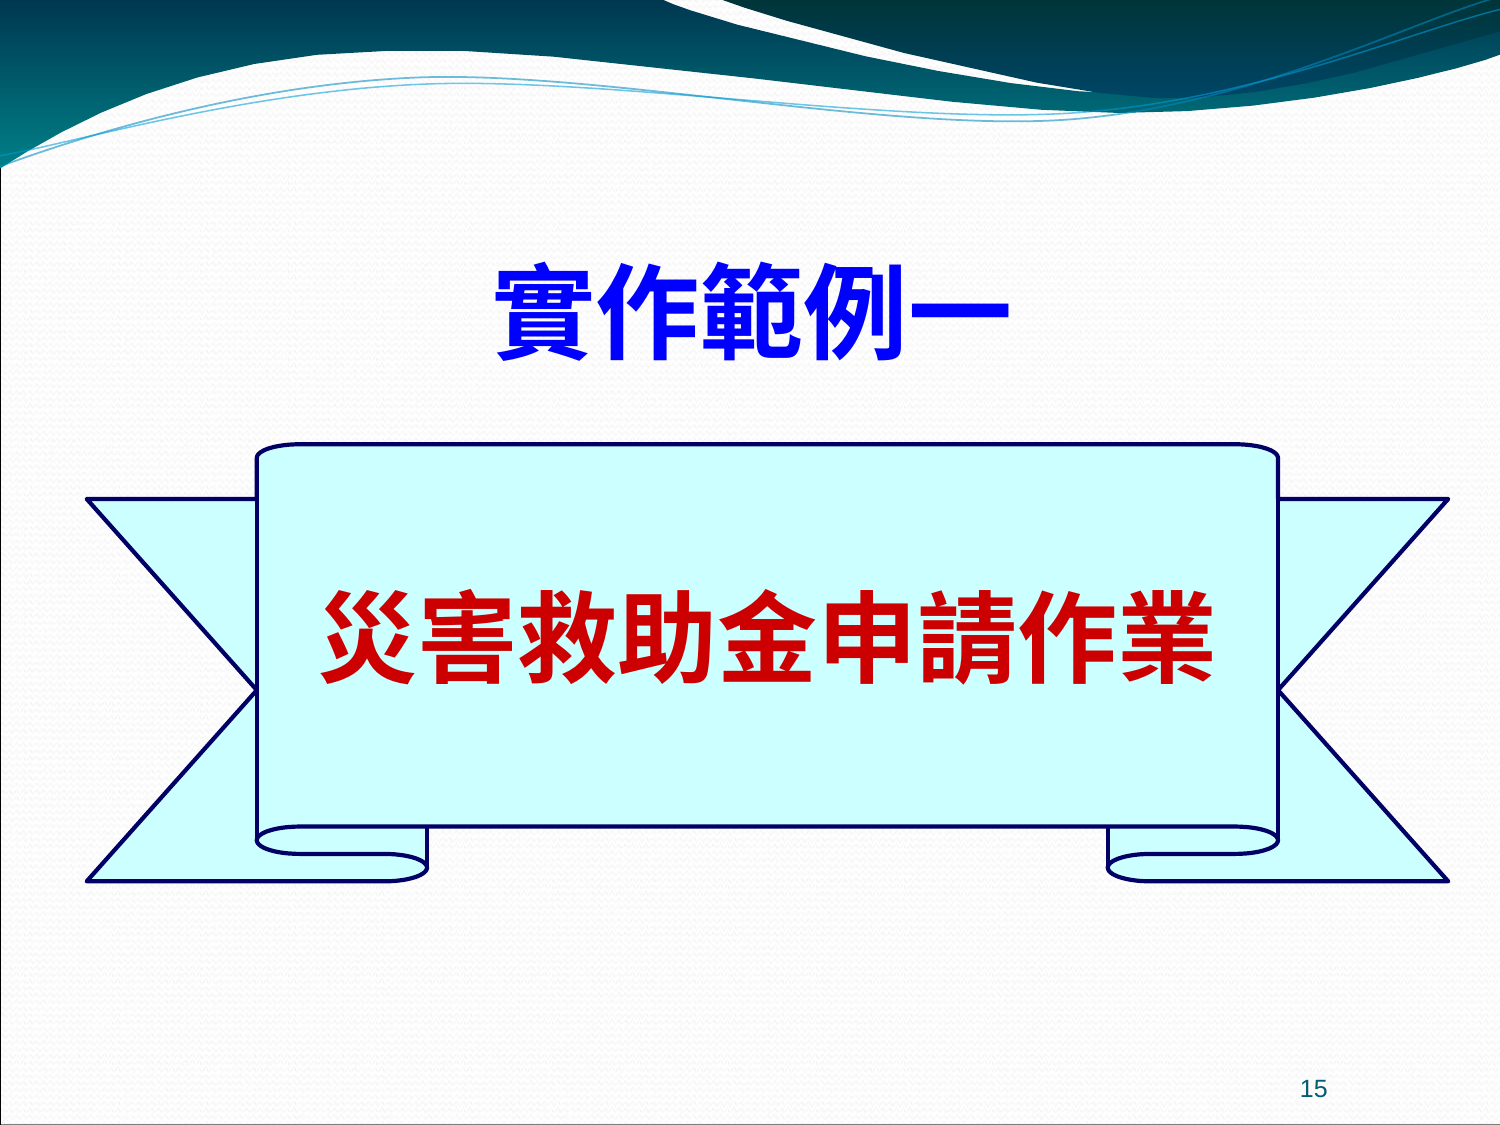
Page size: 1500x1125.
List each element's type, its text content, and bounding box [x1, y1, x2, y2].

text_box [1299, 1042, 1426, 1103]
title 實作範例一 [76, 184, 1427, 373]
text_box 災害救助金申請作業 [86, 444, 1449, 882]
